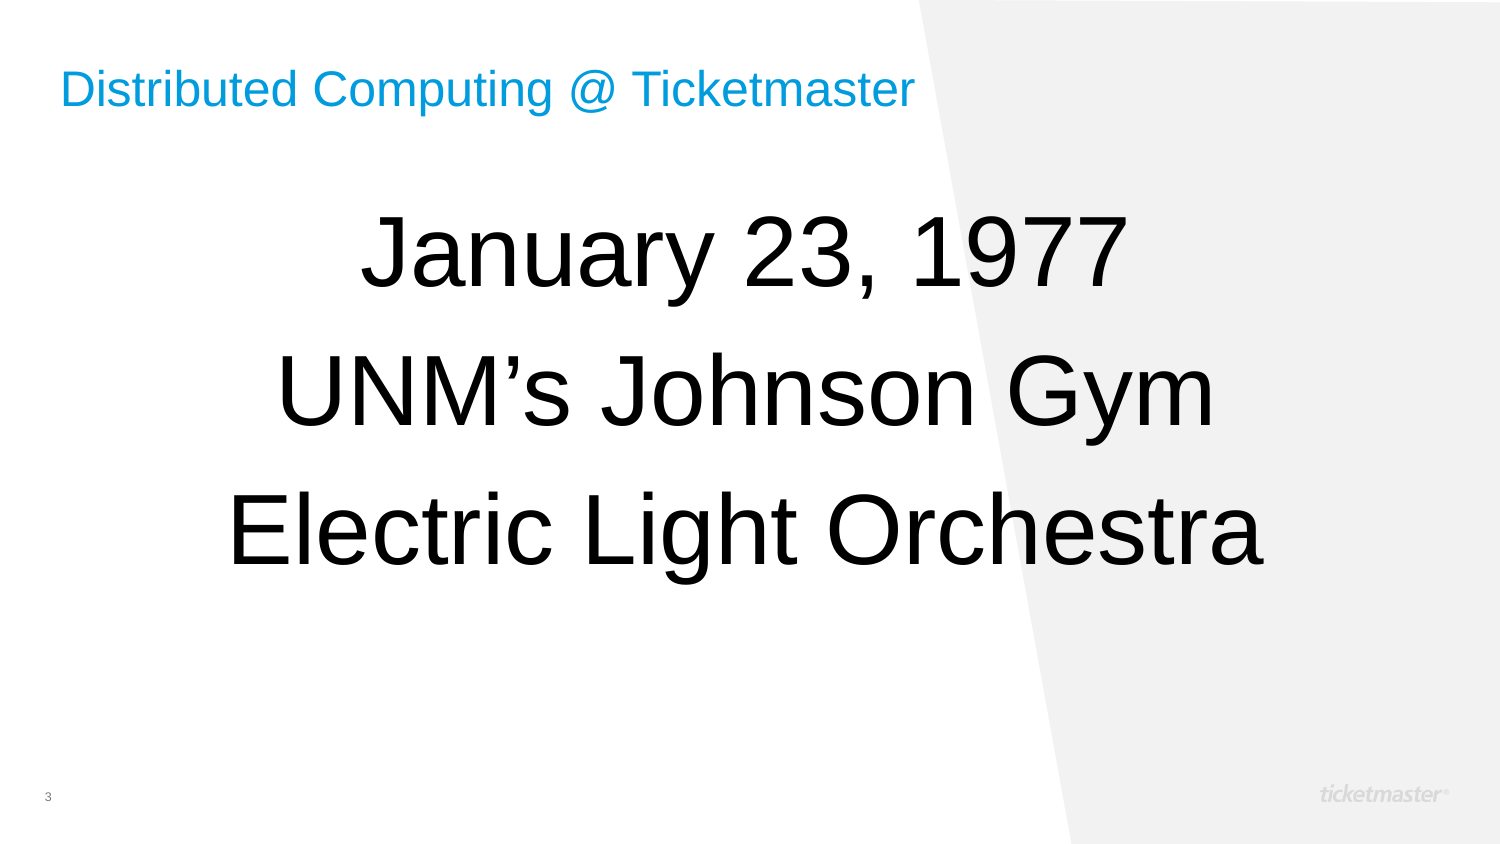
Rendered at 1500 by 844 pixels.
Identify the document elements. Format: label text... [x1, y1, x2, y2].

slide_number <number> [44, 788, 66, 804]
list Distributed Computing @ Ticketmaster [44, 52, 1448, 158]
list January 23, 1977 UNM’s Johnson Gym Electric Light Orchestra [44, 185, 1448, 734]
picture [1320, 784, 1449, 802]
